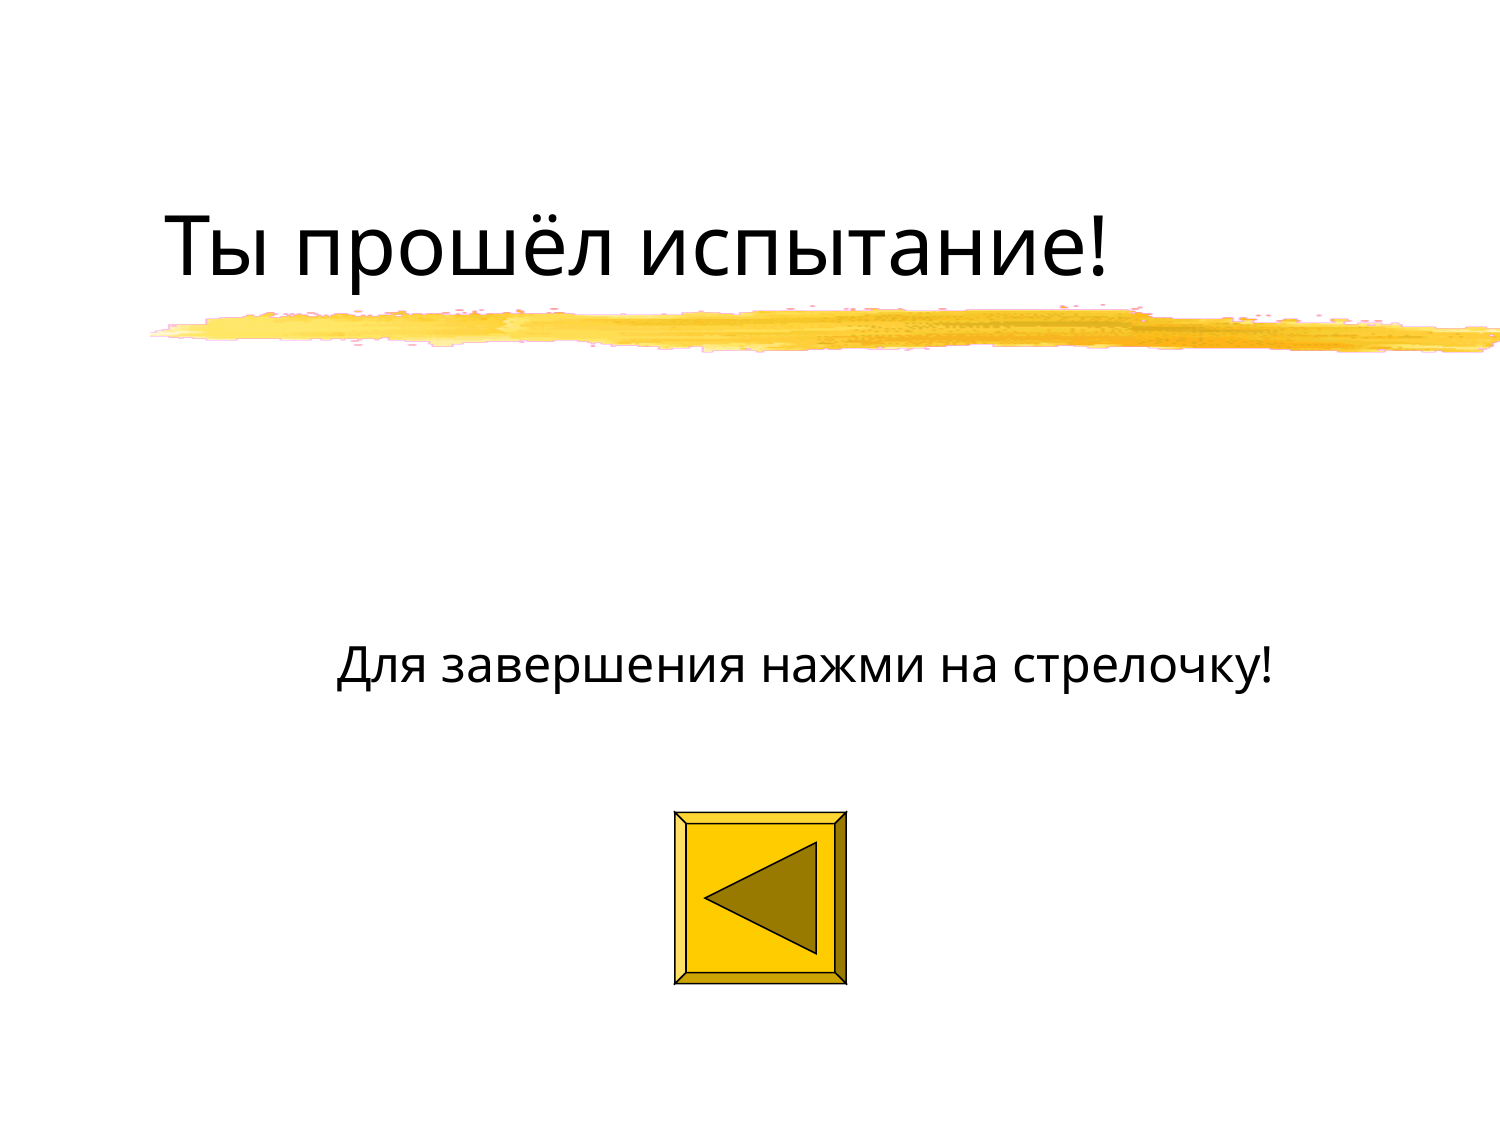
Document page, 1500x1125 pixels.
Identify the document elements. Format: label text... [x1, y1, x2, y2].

title Ты прошёл испытание! [149, 112, 1417, 300]
picture [150, 299, 1500, 363]
subtitle Для завершения нажми на стрелочку! [212, 624, 1400, 929]
text_box [676, 812, 847, 984]
